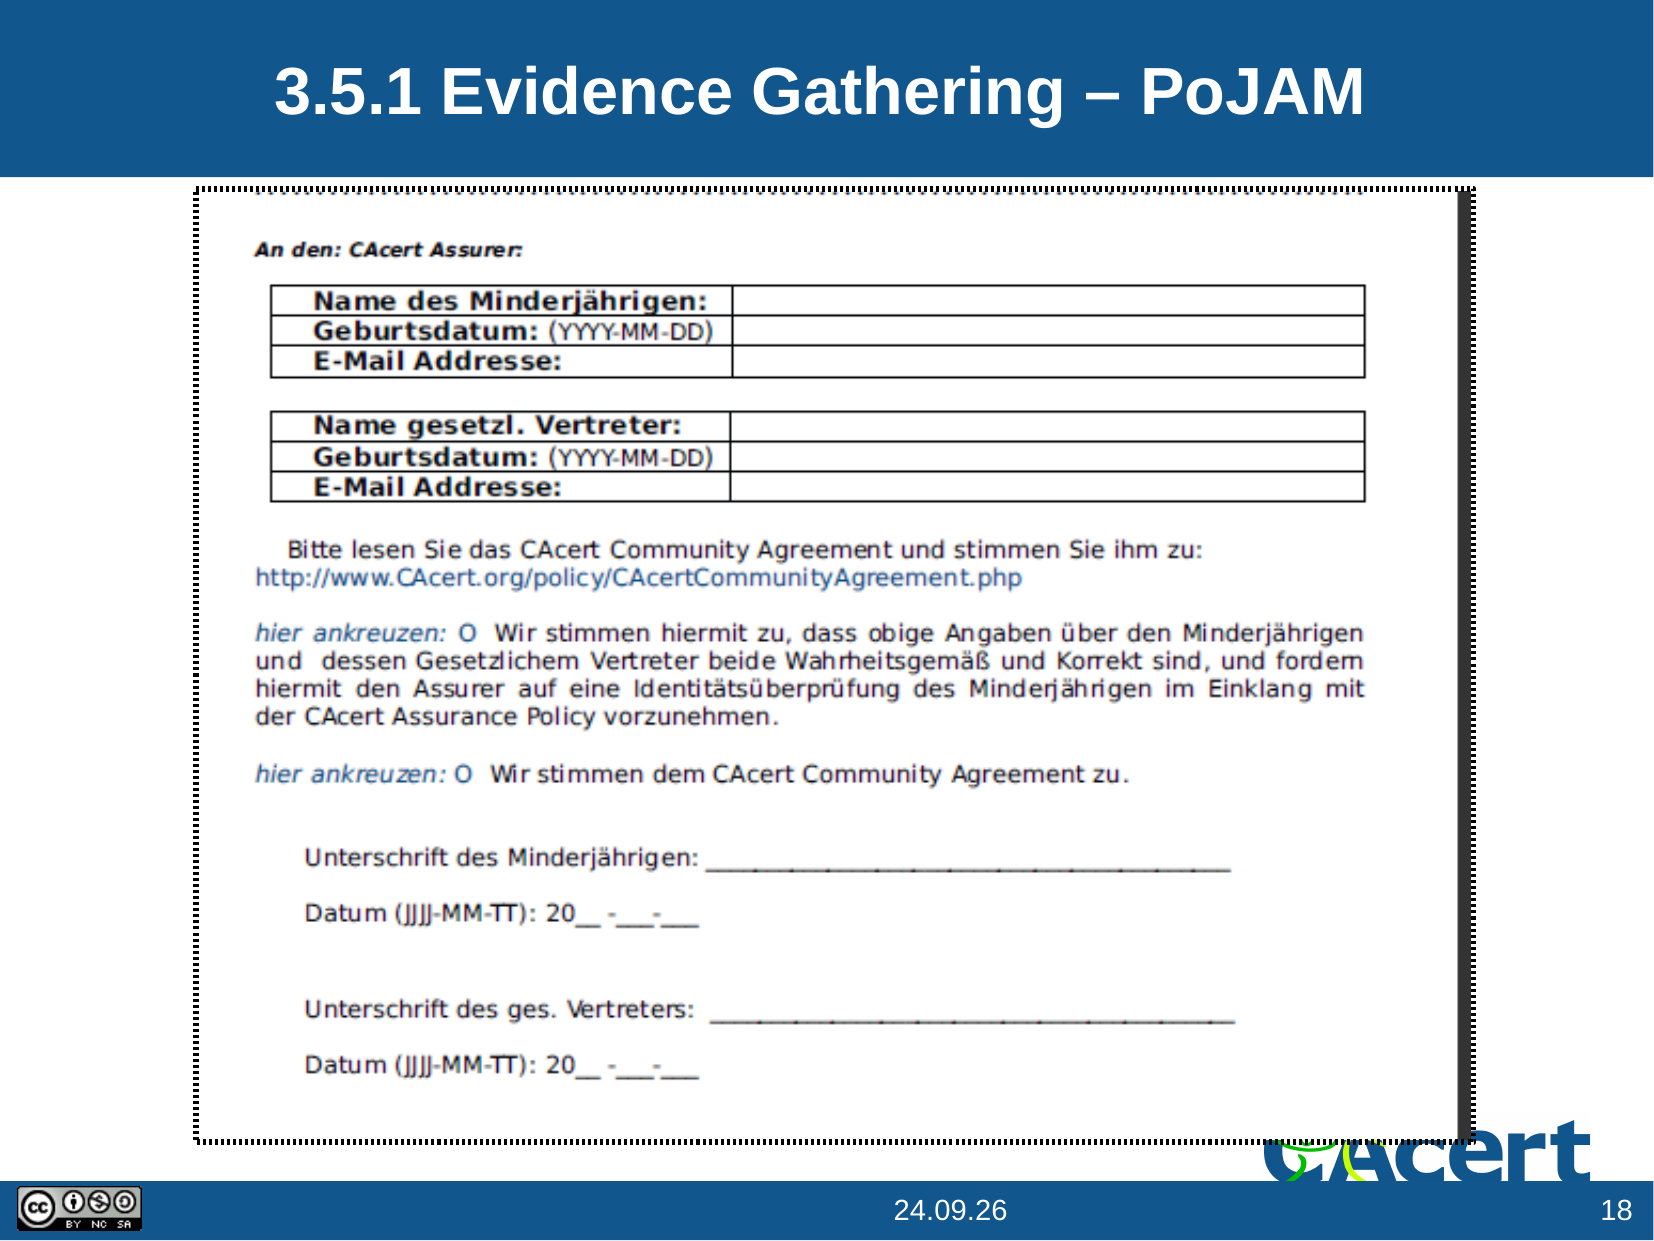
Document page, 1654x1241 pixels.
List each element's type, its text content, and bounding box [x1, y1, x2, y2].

picture [198, 191, 1591, 1181]
picture [17, 1186, 142, 1231]
title 3.5.1 Evidence Gathering – PoJAM [76, 17, 1565, 166]
